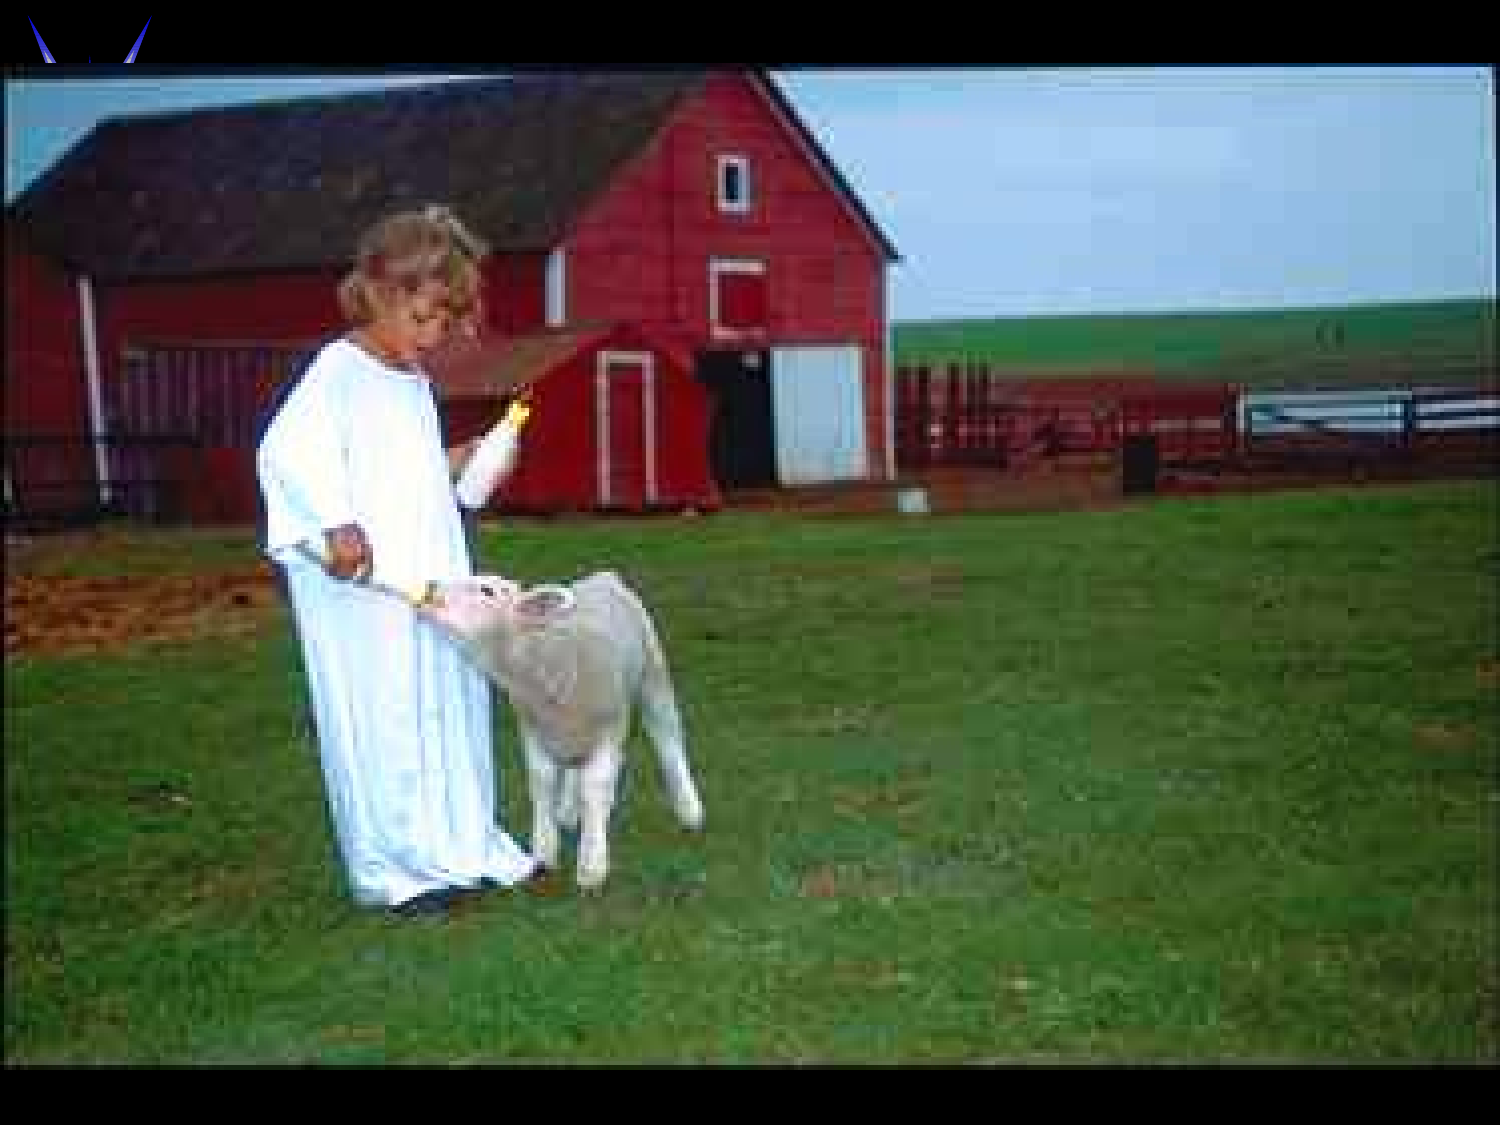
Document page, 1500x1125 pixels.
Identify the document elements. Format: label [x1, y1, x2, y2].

picture [0, 63, 1500, 1070]
